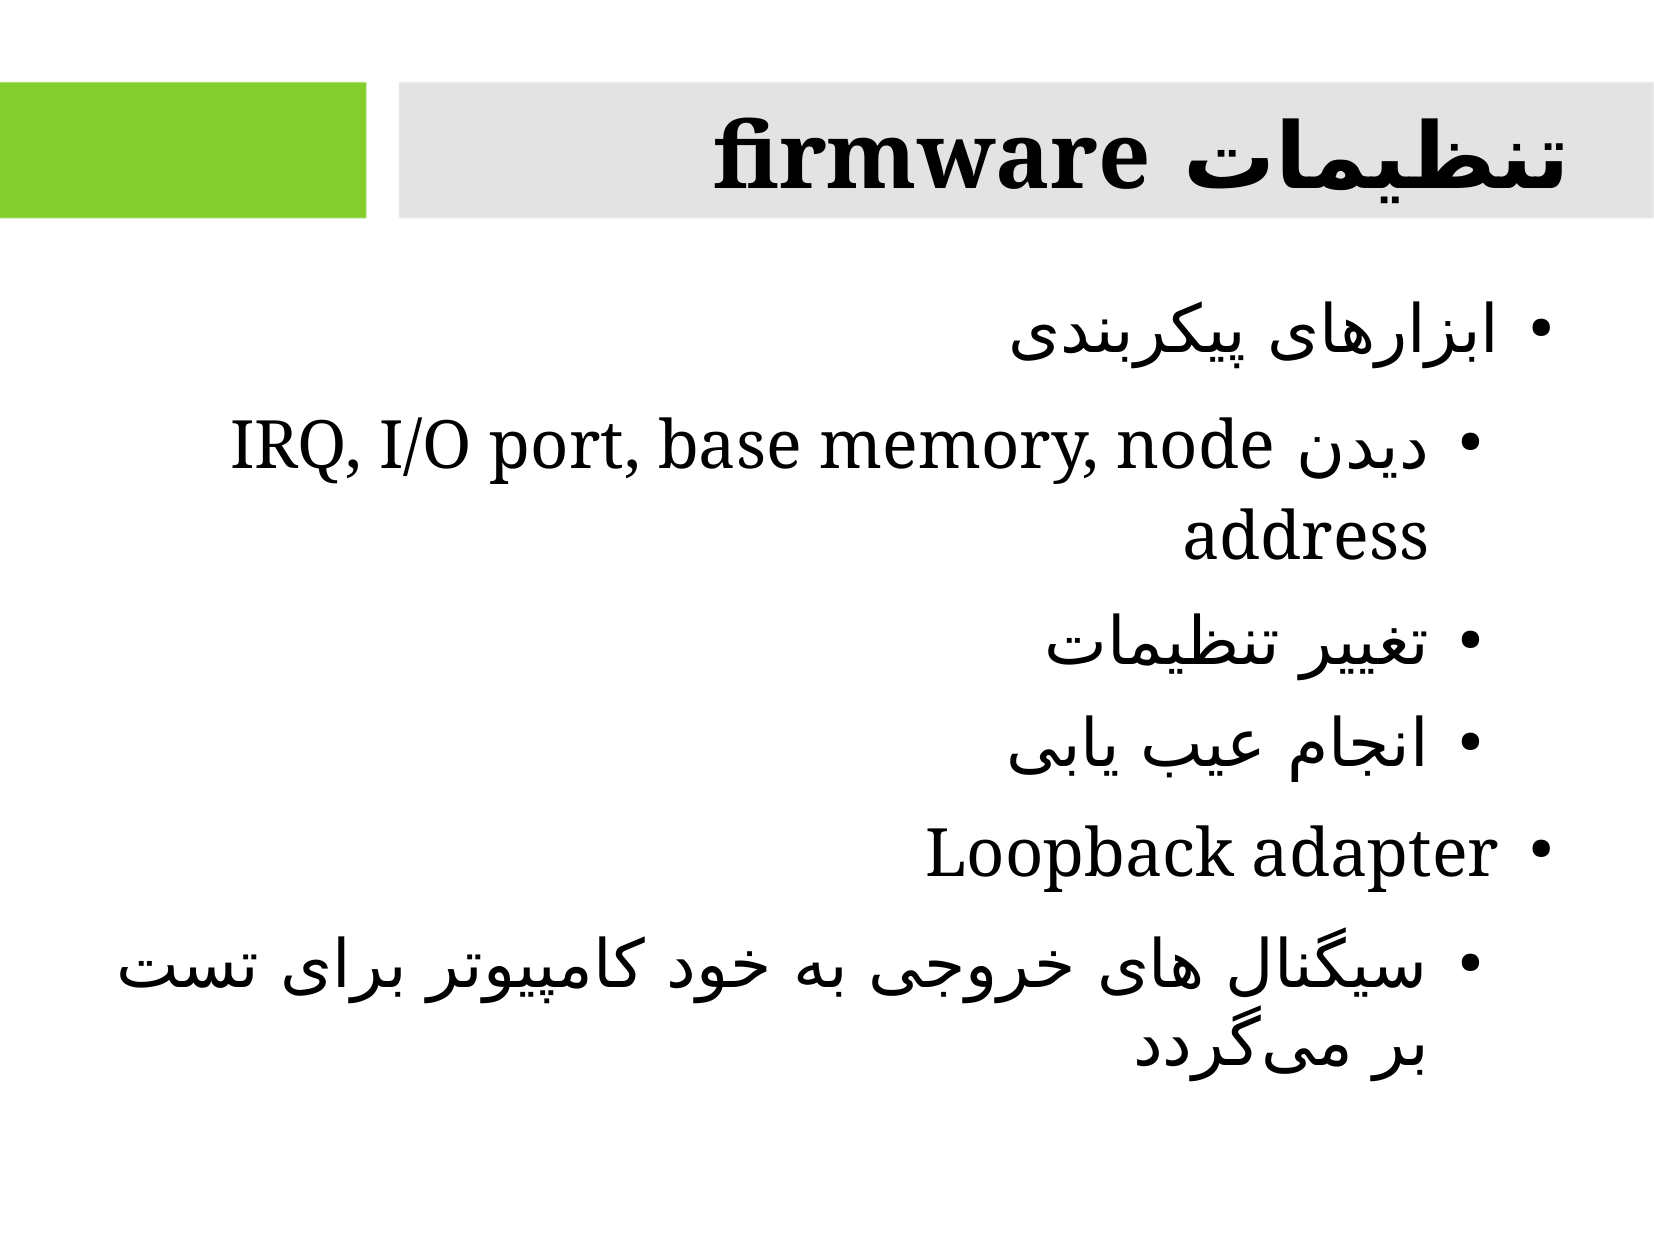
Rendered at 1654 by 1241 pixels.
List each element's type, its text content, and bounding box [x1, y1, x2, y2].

list ابزارهای پیکربندی دیدن IRQ, I/O port, base memory, node address تغییر تنظیمات انجام عیب یابی Loopback adapter سیگنال های خروجی به خود کامپیوتر برای تست بر می‌گردد [82, 290, 1571, 1182]
picture [0, 0, 1654, 1241]
title تنظیمات firmware [82, 49, 1571, 257]
